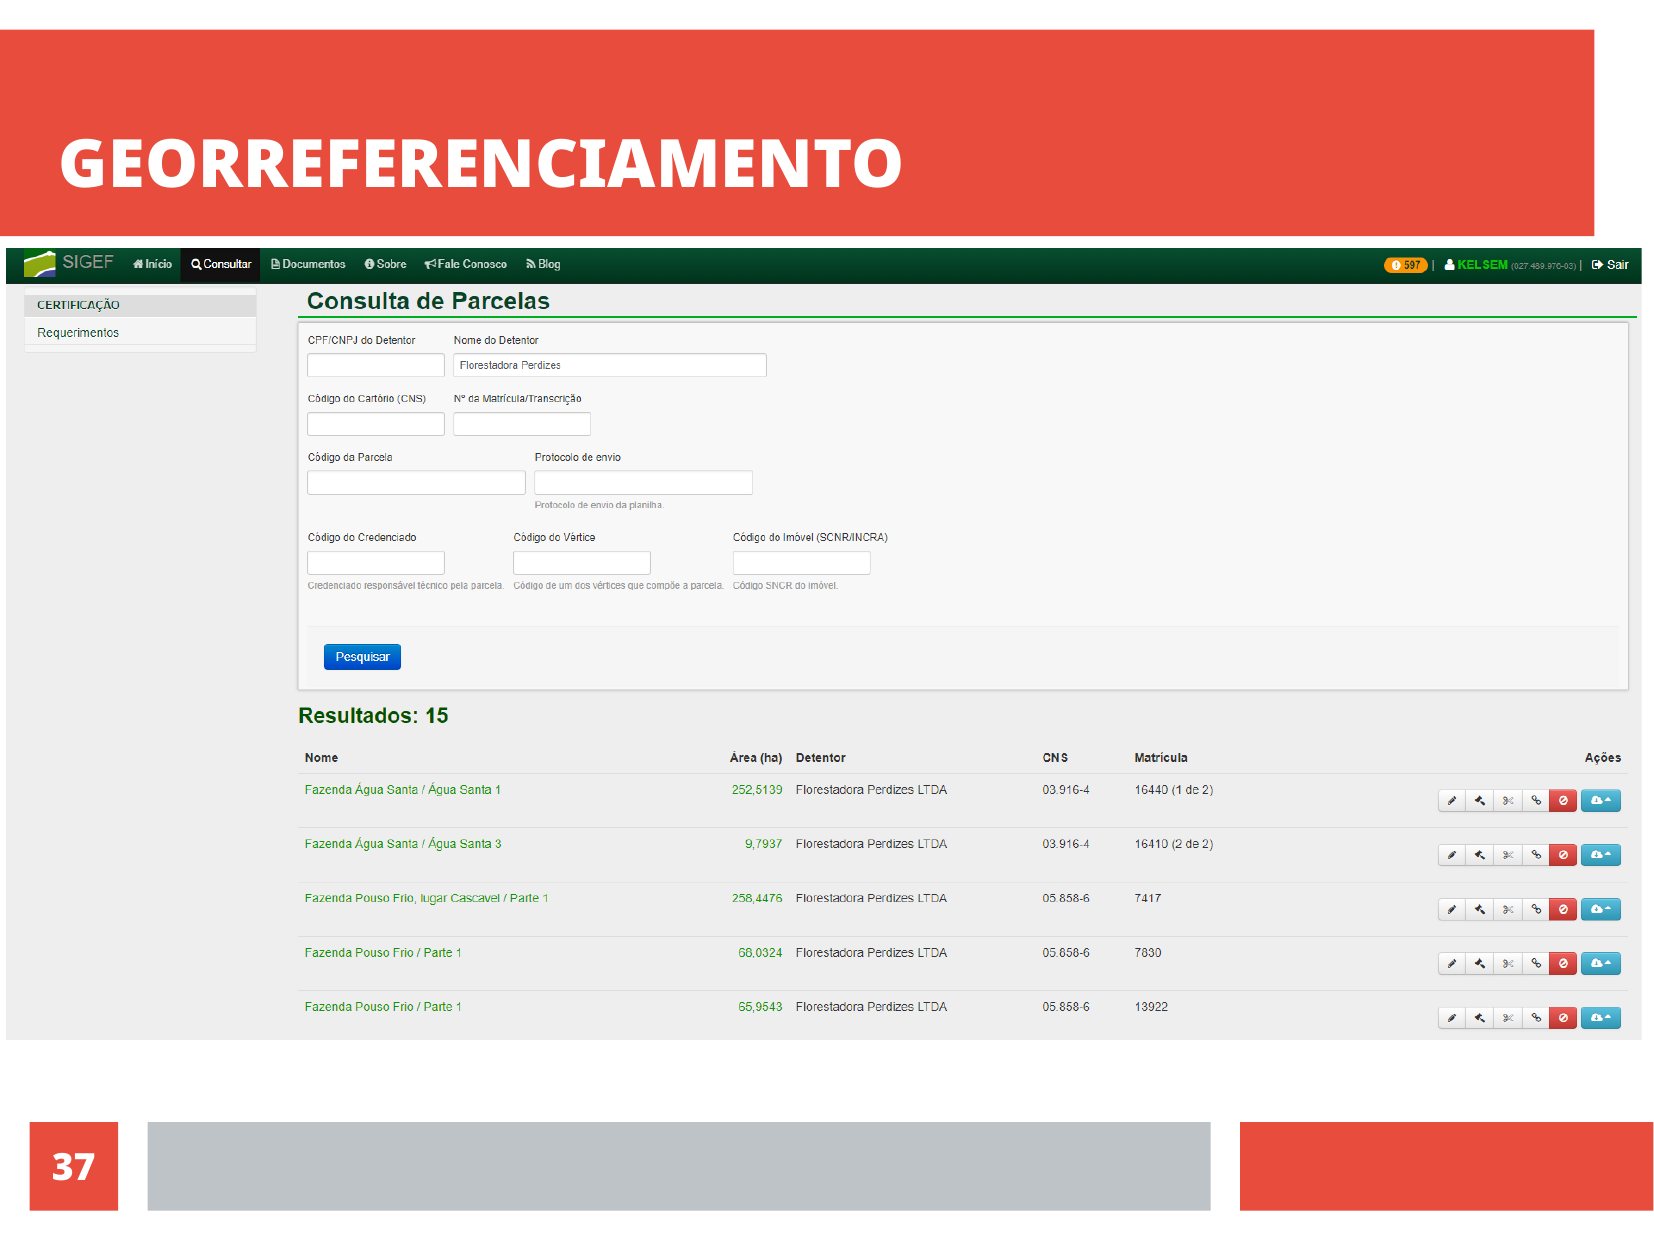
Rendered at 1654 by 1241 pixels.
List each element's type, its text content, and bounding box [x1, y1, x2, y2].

title GEORREFERENCIAMENTO [59, 59, 1595, 207]
picture [6, 248, 1642, 1040]
